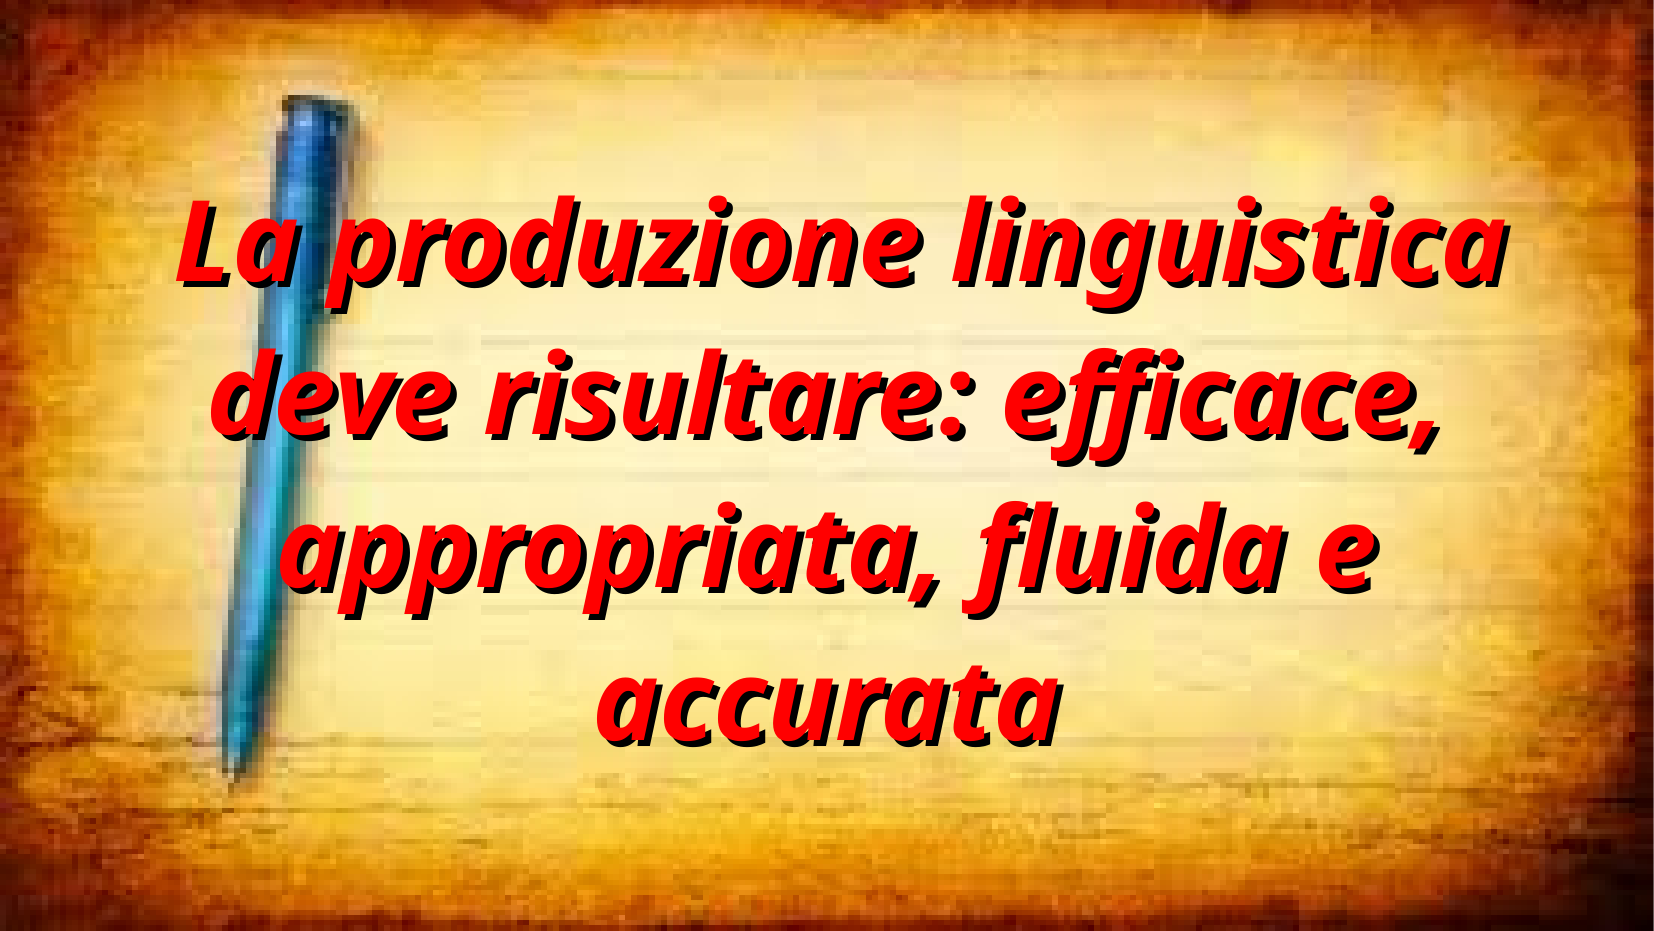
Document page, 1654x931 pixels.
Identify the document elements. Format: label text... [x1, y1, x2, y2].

subtitle La produzione linguistica deve risultare: efficace, appropriata, fluida e accurata [82, 51, 1571, 884]
picture [0, 0, 1654, 931]
